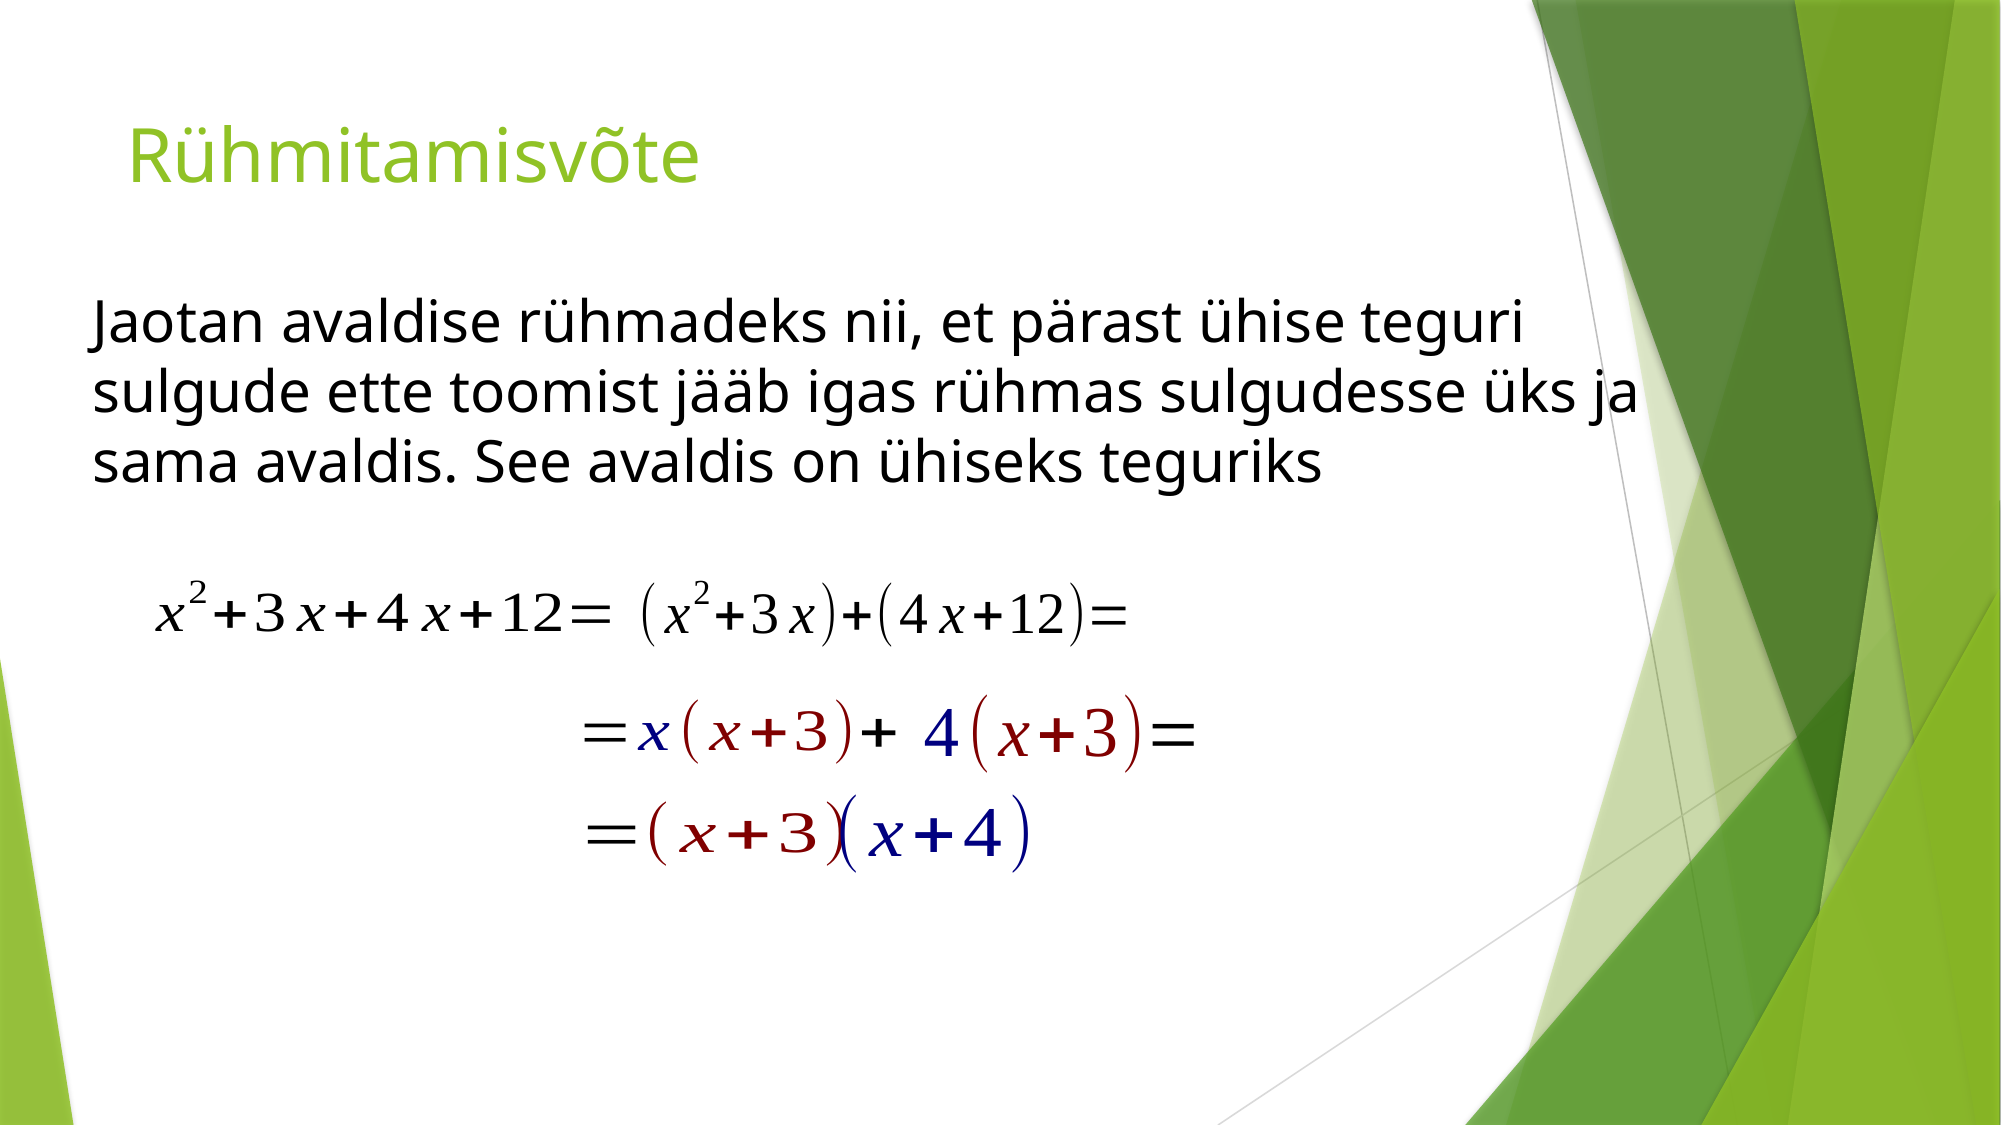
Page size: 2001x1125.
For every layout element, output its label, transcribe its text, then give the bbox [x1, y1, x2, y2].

chart [561, 697, 911, 768]
chart [633, 573, 1140, 651]
chart [561, 791, 1043, 877]
chart [145, 573, 626, 644]
chart [914, 690, 1211, 777]
text_box Jaotan avaldise rühmadeks nii, et pärast ühise teguri sulgude ette toomist jääb igas rühmas sulgudesse üks ja sama avaldis. See avaldis on ühiseks teguriks [77, 276, 1671, 502]
title Rühmitamisvõte [111, 99, 1522, 276]
